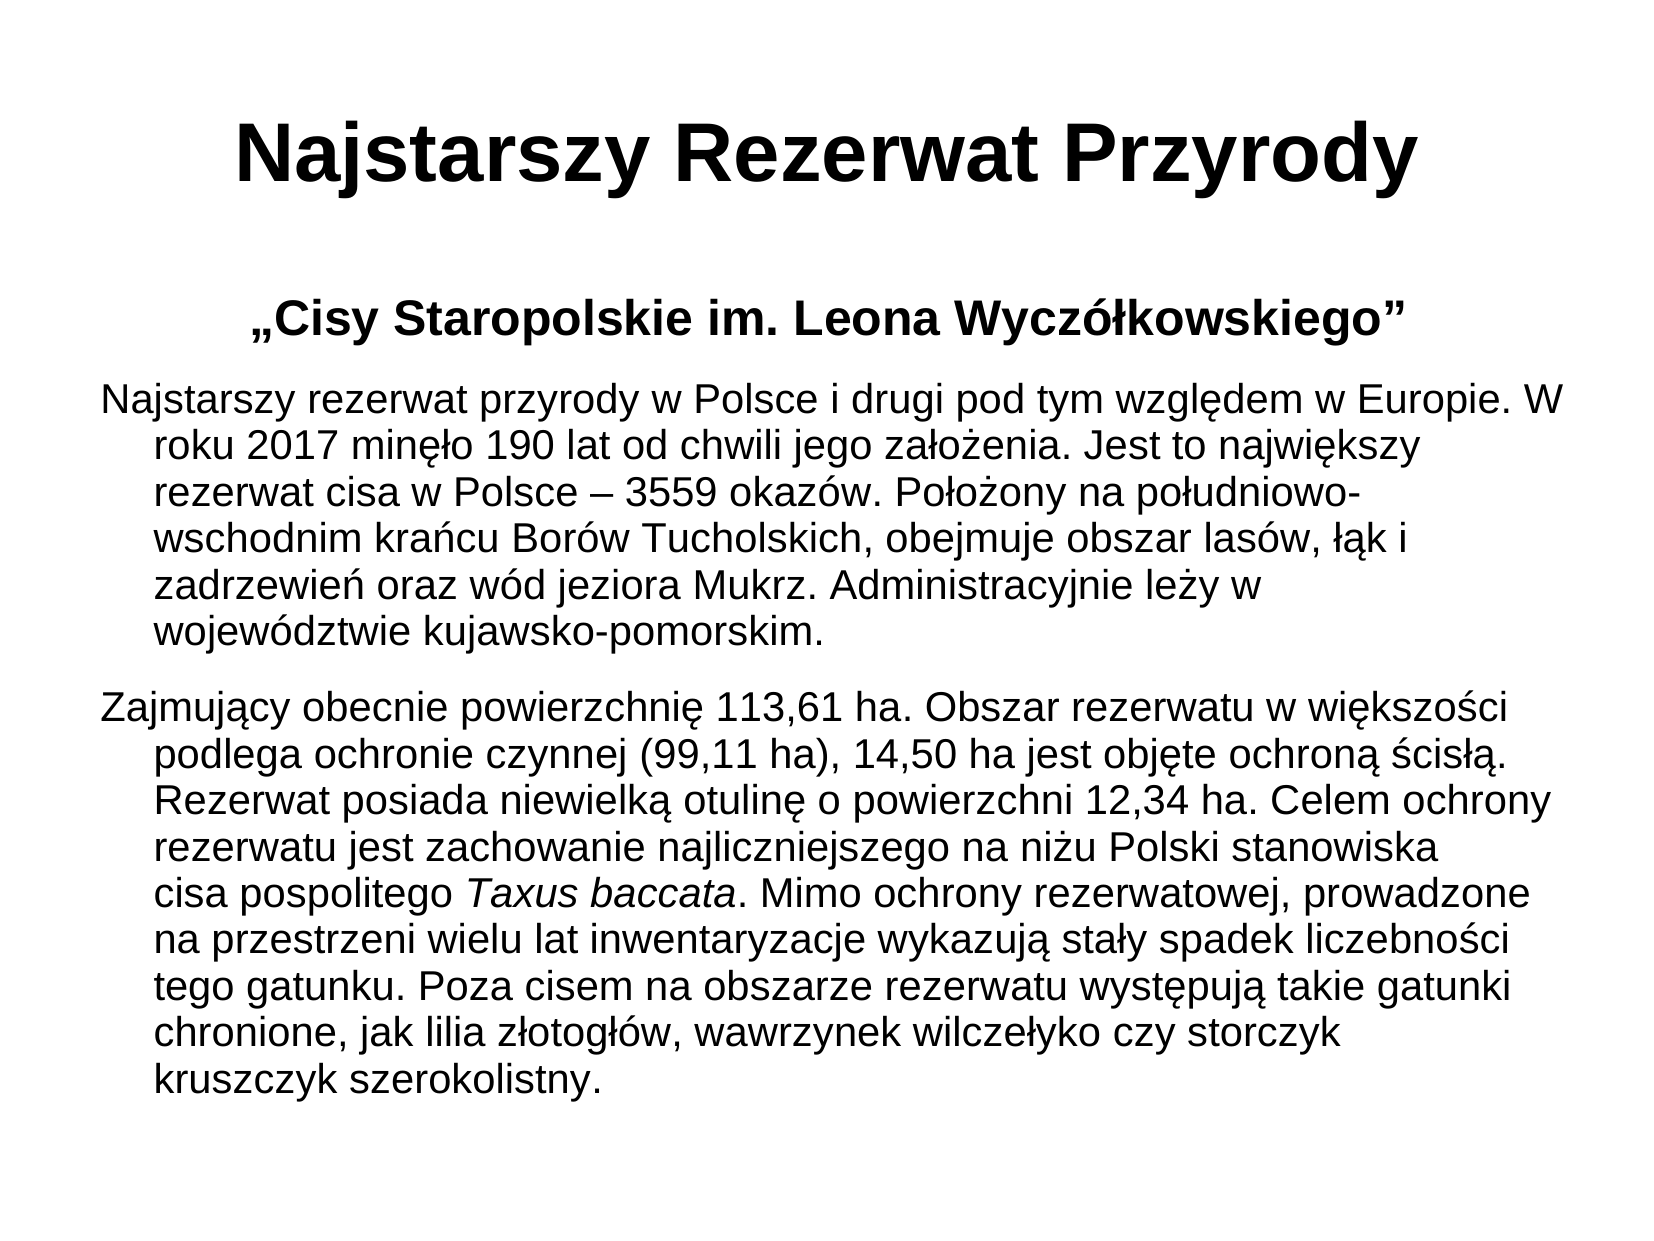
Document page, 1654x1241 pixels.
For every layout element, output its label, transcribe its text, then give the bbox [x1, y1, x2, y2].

list „Cisy Staropolskie im. Leona Wyczółkowskiego” Najstarszy rezerwat przyrody w Polsce i drugi pod tym względem w Europie. W roku 2017 minęło 190 lat od chwili jego założenia. Jest to największy rezerwat cisa w Polsce – 3559 okazów. Położony na południowo-wschodnim krańcu Borów Tucholskich, obejmuje obszar lasów, łąk i zadrzewień oraz wód jeziora Mukrz. Administracyjnie leży w województwie kujawsko-pomorskim. Zajmujący obecnie powierzchnię 113,61 ha. Obszar rezerwatu w większości podlega ochronie czynnej (99,11 ha), 14,50 ha jest objęte ochroną ścisłą. Rezerwat posiada niewielką otulinę o powierzchni 12,34 ha. Celem ochrony rezerwatu jest zachowanie najliczniejszego na niżu Polski stanowiska cisa pospolitego Taxus baccata. Mimo ochrony rezerwatowej, prowadzone na przestrzeni wielu lat inwentaryzacje wykazują stały spadek liczebności tego gatunku. Poza cisem na obszarze rezerwatu występują takie gatunki chronione, jak lilia złotogłów, wawrzynek wilczełyko czy storczyk kruszczyk szerokolistny. [82, 290, 1571, 1108]
title Najstarszy Rezerwat Przyrody [82, 56, 1571, 250]
